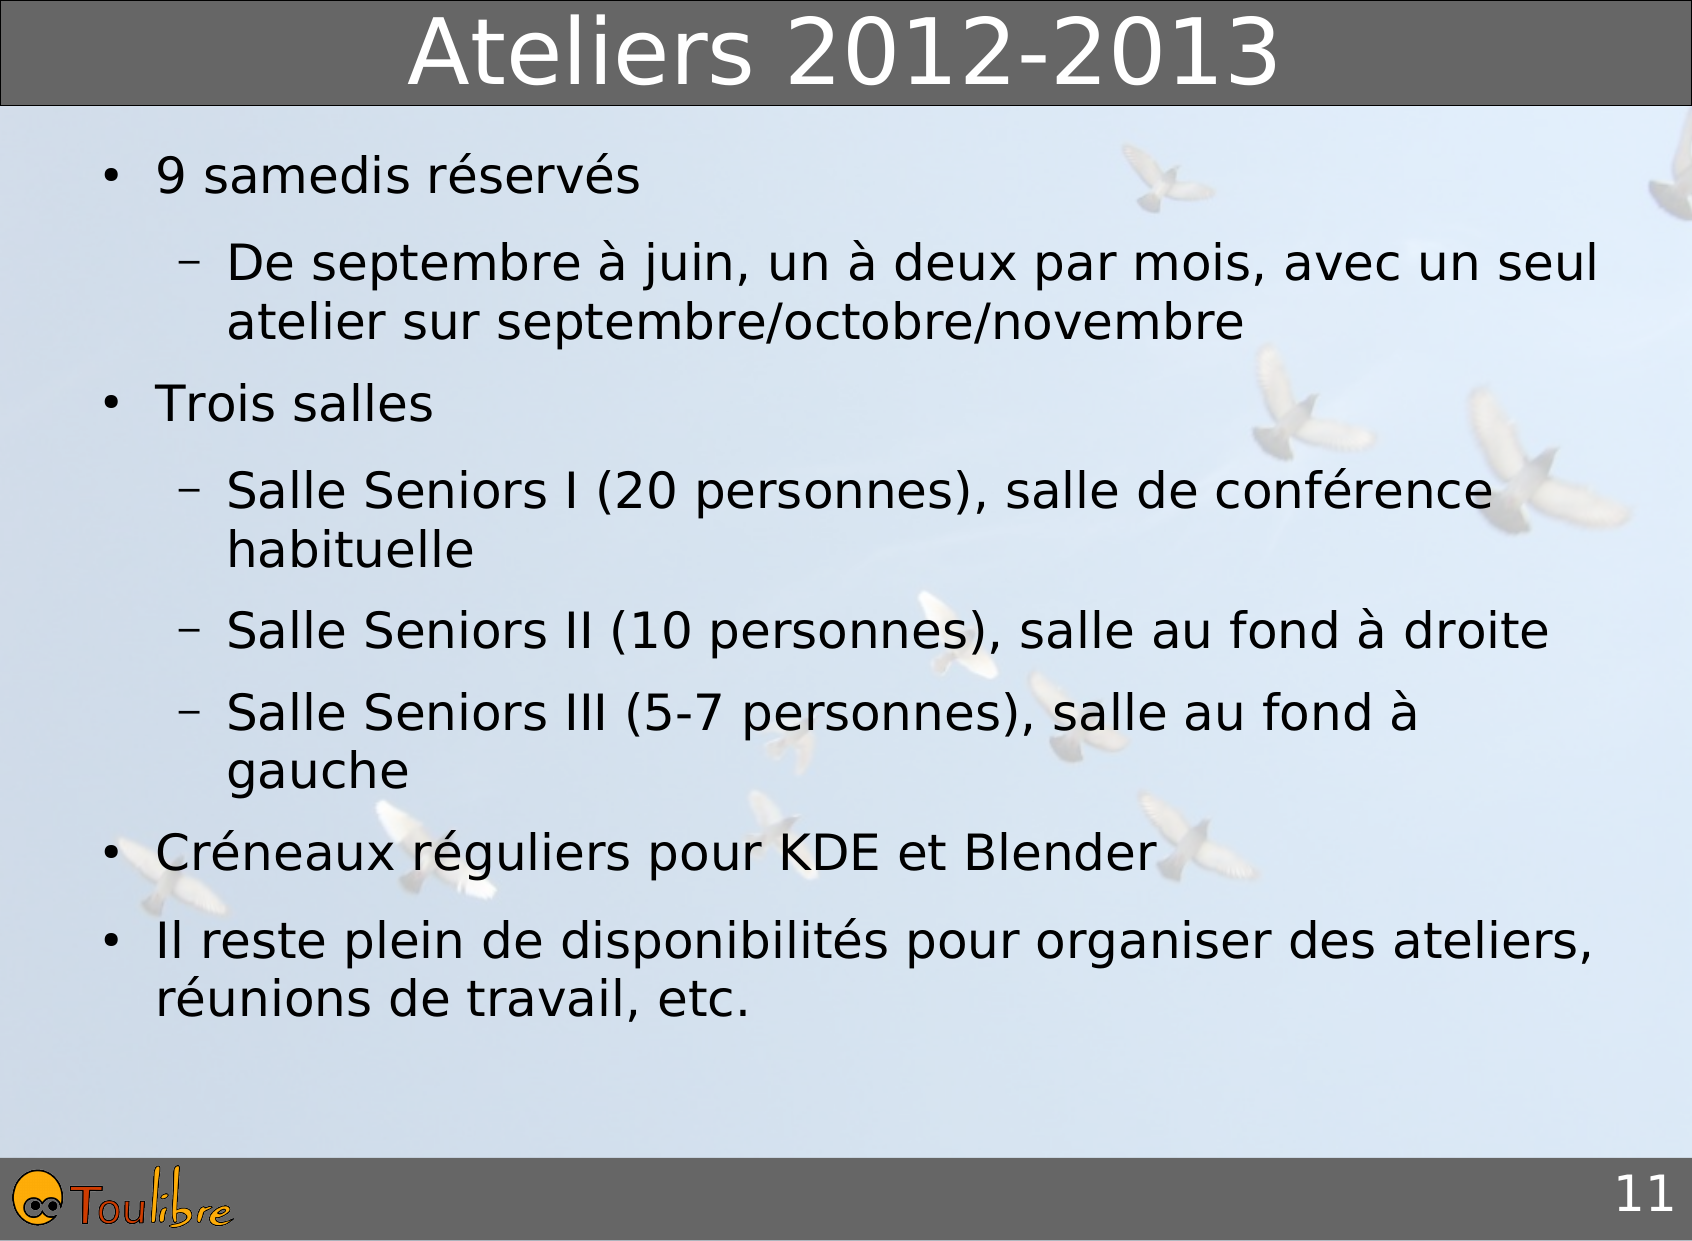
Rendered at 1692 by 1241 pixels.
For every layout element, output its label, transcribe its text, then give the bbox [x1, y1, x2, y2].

picture [12, 1165, 234, 1228]
title Ateliers 2012-2013 [0, 0, 1692, 107]
list 9 samedis réservés De septembre à juin, un à deux par mois, avec un seul atelier sur septembre/octobre/novembre Trois salles Salle Seniors I (20 personnes), salle de conférence habituelle Salle Seniors II (10 personnes), salle au fond à droite Salle Seniors III (5-7 personnes), salle au fond à gauche Créneaux réguliers pour KDE et Blender Il reste plein de disponibilités pour organiser des ateliers, réunions de travail, etc. [84, 146, 1608, 1109]
